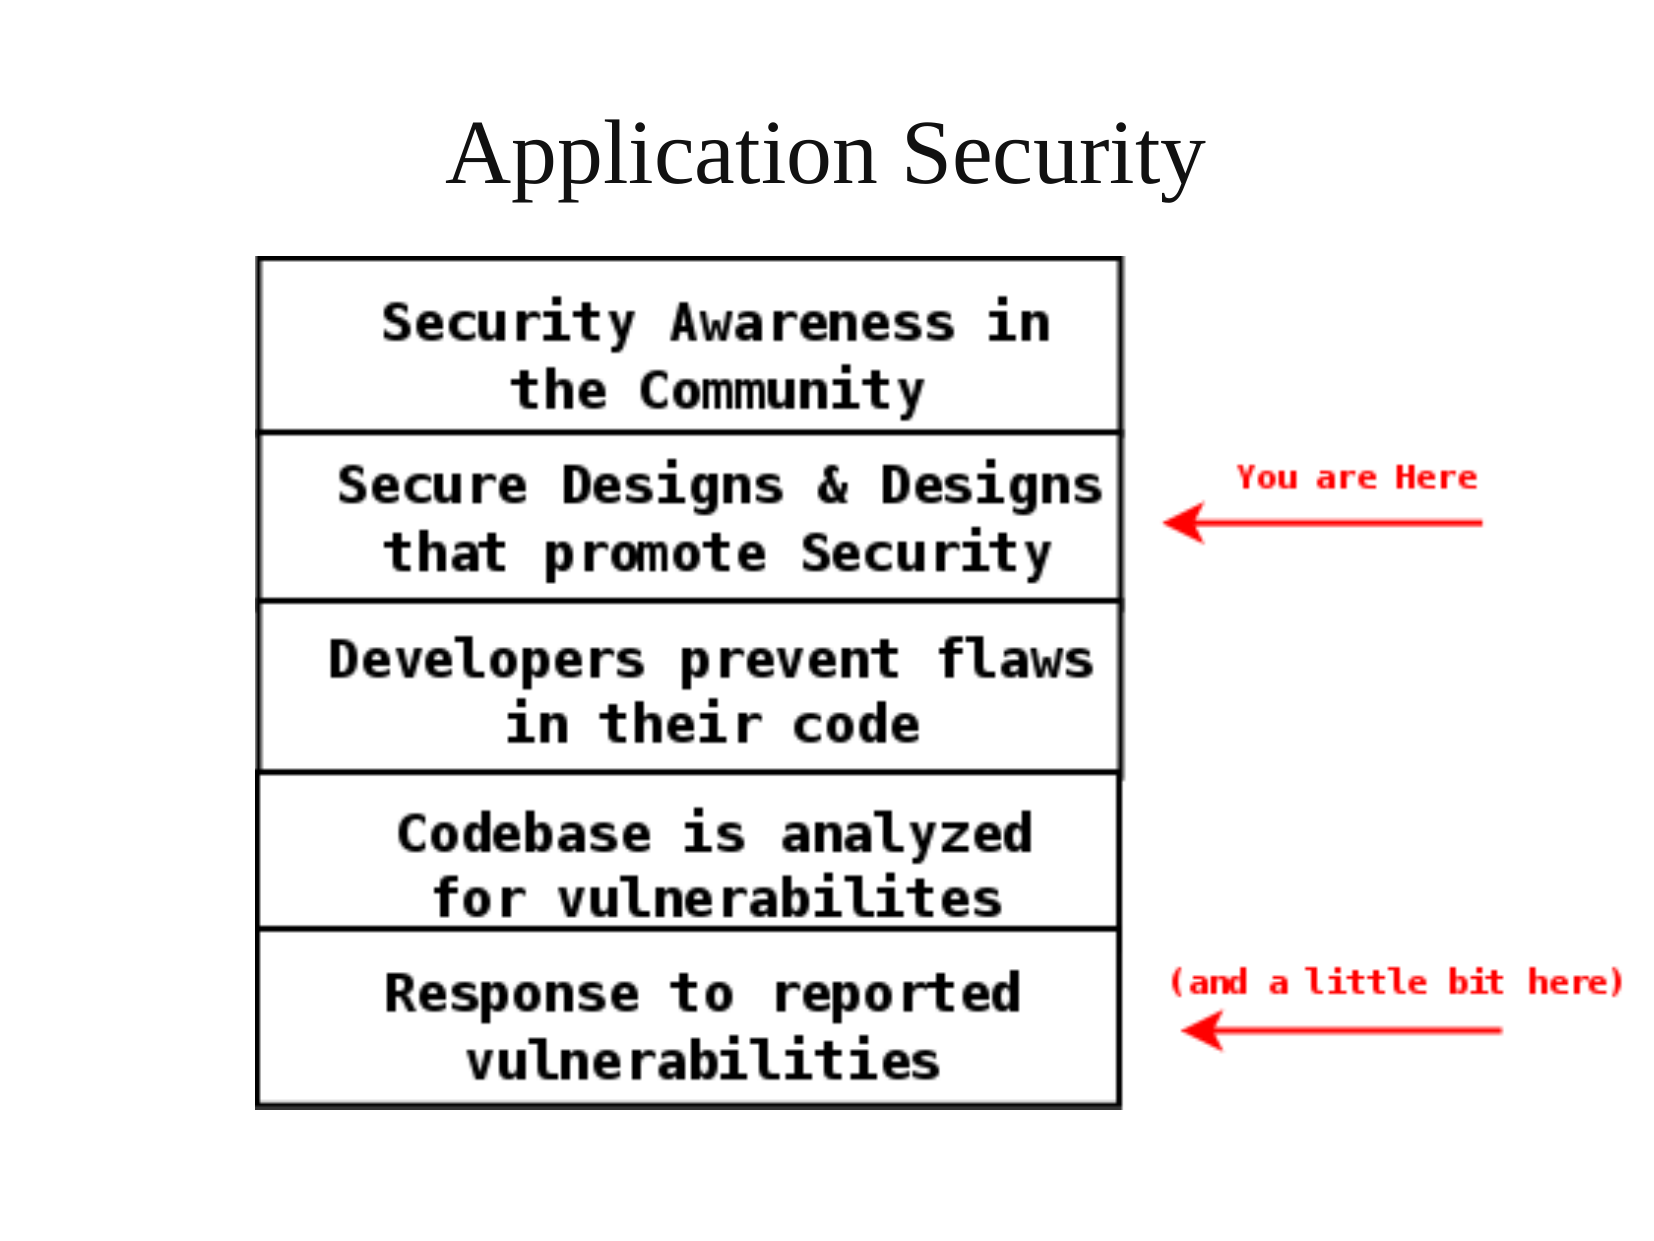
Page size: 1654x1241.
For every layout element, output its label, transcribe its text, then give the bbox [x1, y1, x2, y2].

title Application Security [82, 49, 1571, 257]
picture [255, 256, 1631, 1111]
